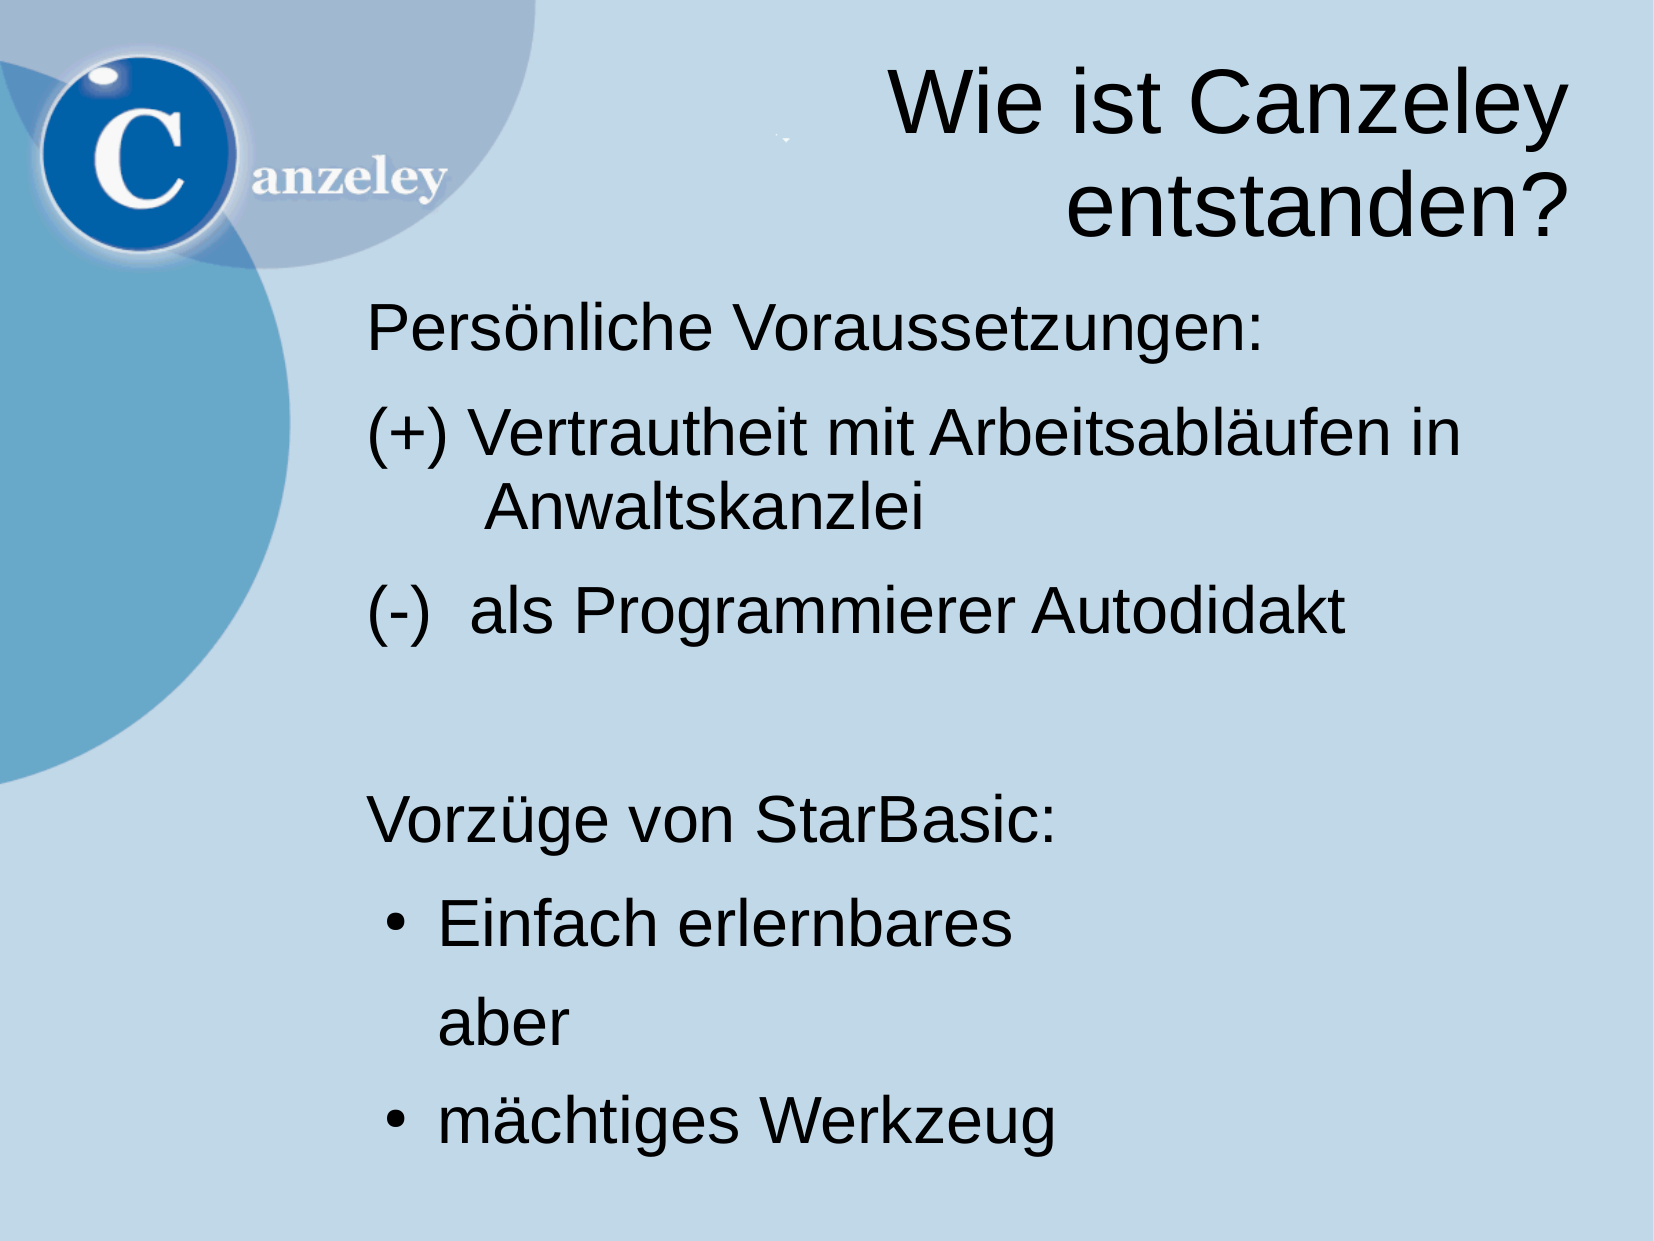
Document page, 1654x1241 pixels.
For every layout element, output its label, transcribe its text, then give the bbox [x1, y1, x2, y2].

picture [0, 0, 1654, 1241]
title Wie ist Canzeley entstanden? [82, 50, 1571, 256]
list Persönliche Voraussetzungen: (+) Vertrautheit mit Arbeitsabläufen in Anwaltskanzlei (-) als Programmierer Autodidakt Vorzüge von StarBasic: Einfach erlernbares aber mächtiges Werkzeug [295, 290, 1571, 1241]
